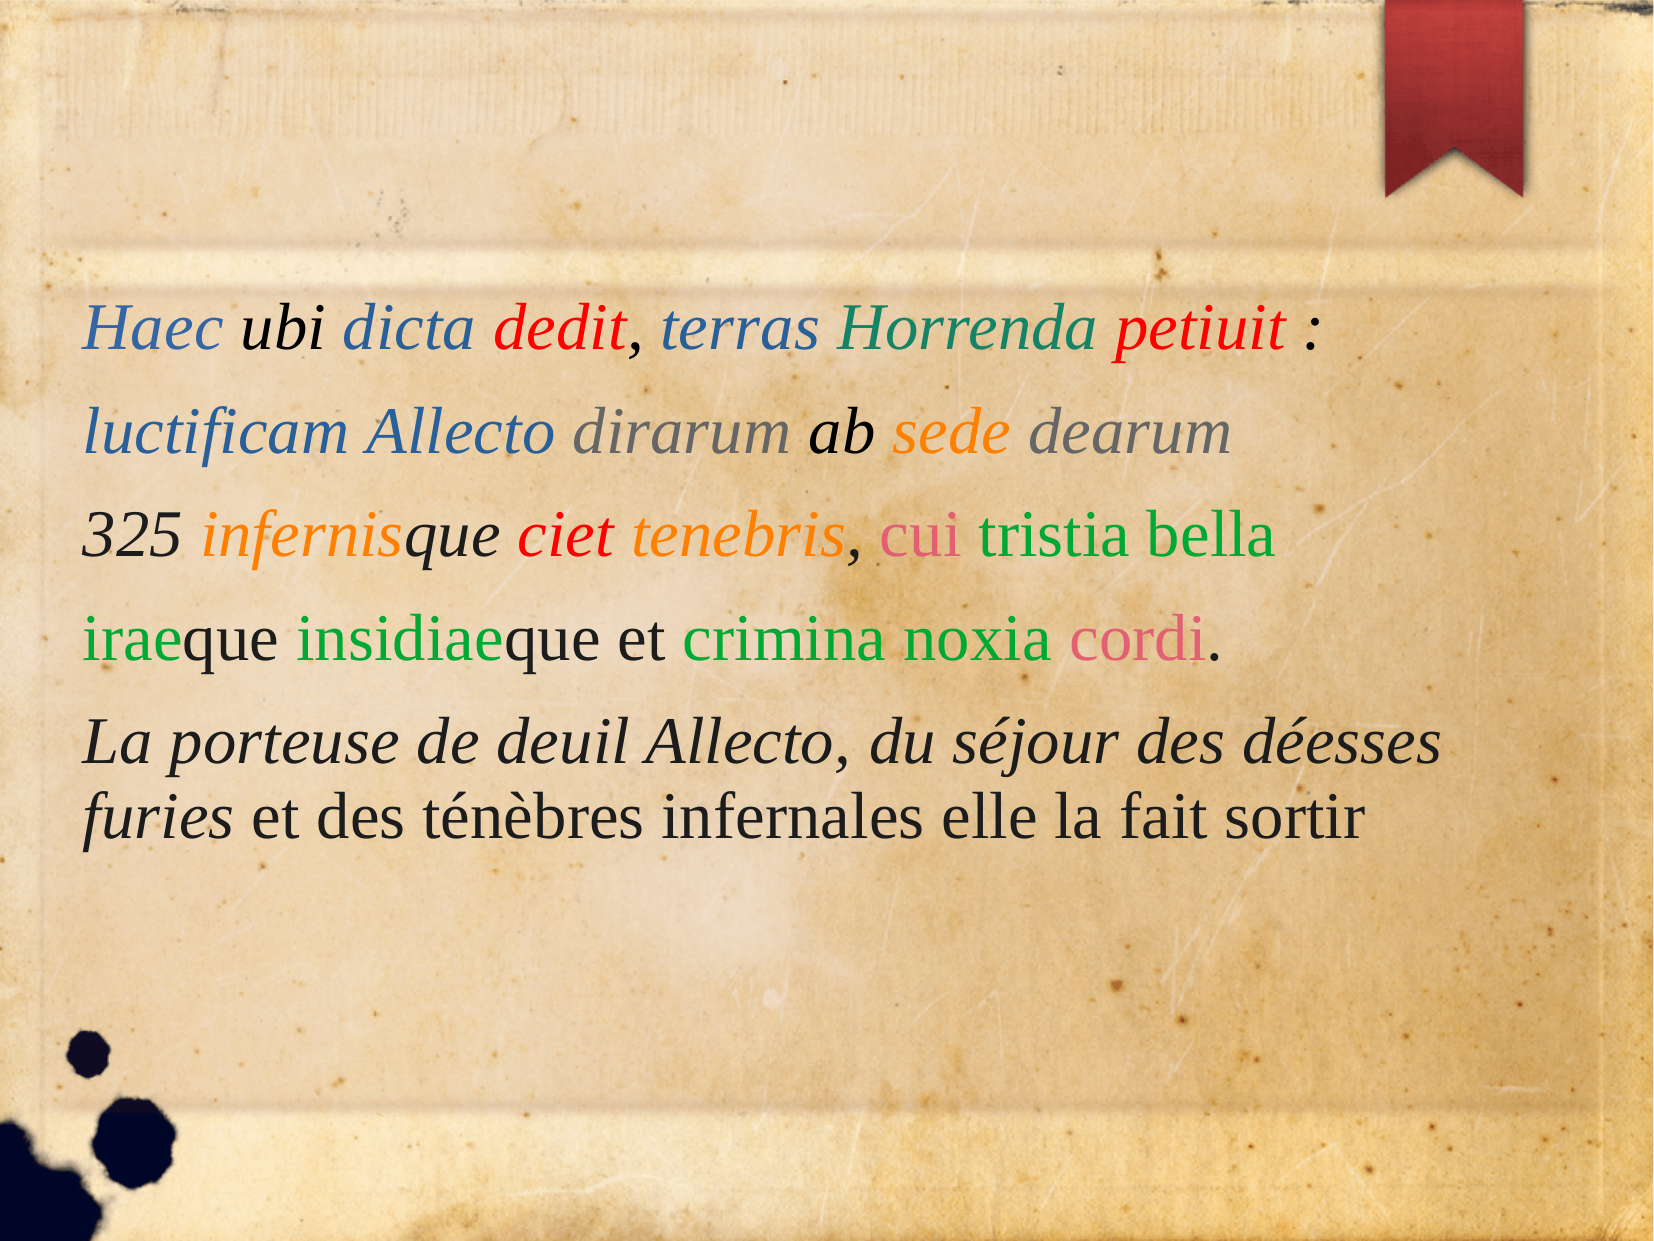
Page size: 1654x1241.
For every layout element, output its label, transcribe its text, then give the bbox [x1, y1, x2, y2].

picture [0, 0, 1654, 1241]
list Haec ubi dicta dedit, terras Horrenda petiuit : luctificam Allecto dirarum ab sede dearum 325 infernisque ciet tenebris, cui tristia bella iraeque insidiaeque et crimina noxia cordi. La porteuse de deuil Allecto, du séjour des déesses furies et des ténèbres infernales elle la fait sortir [82, 290, 1538, 1010]
